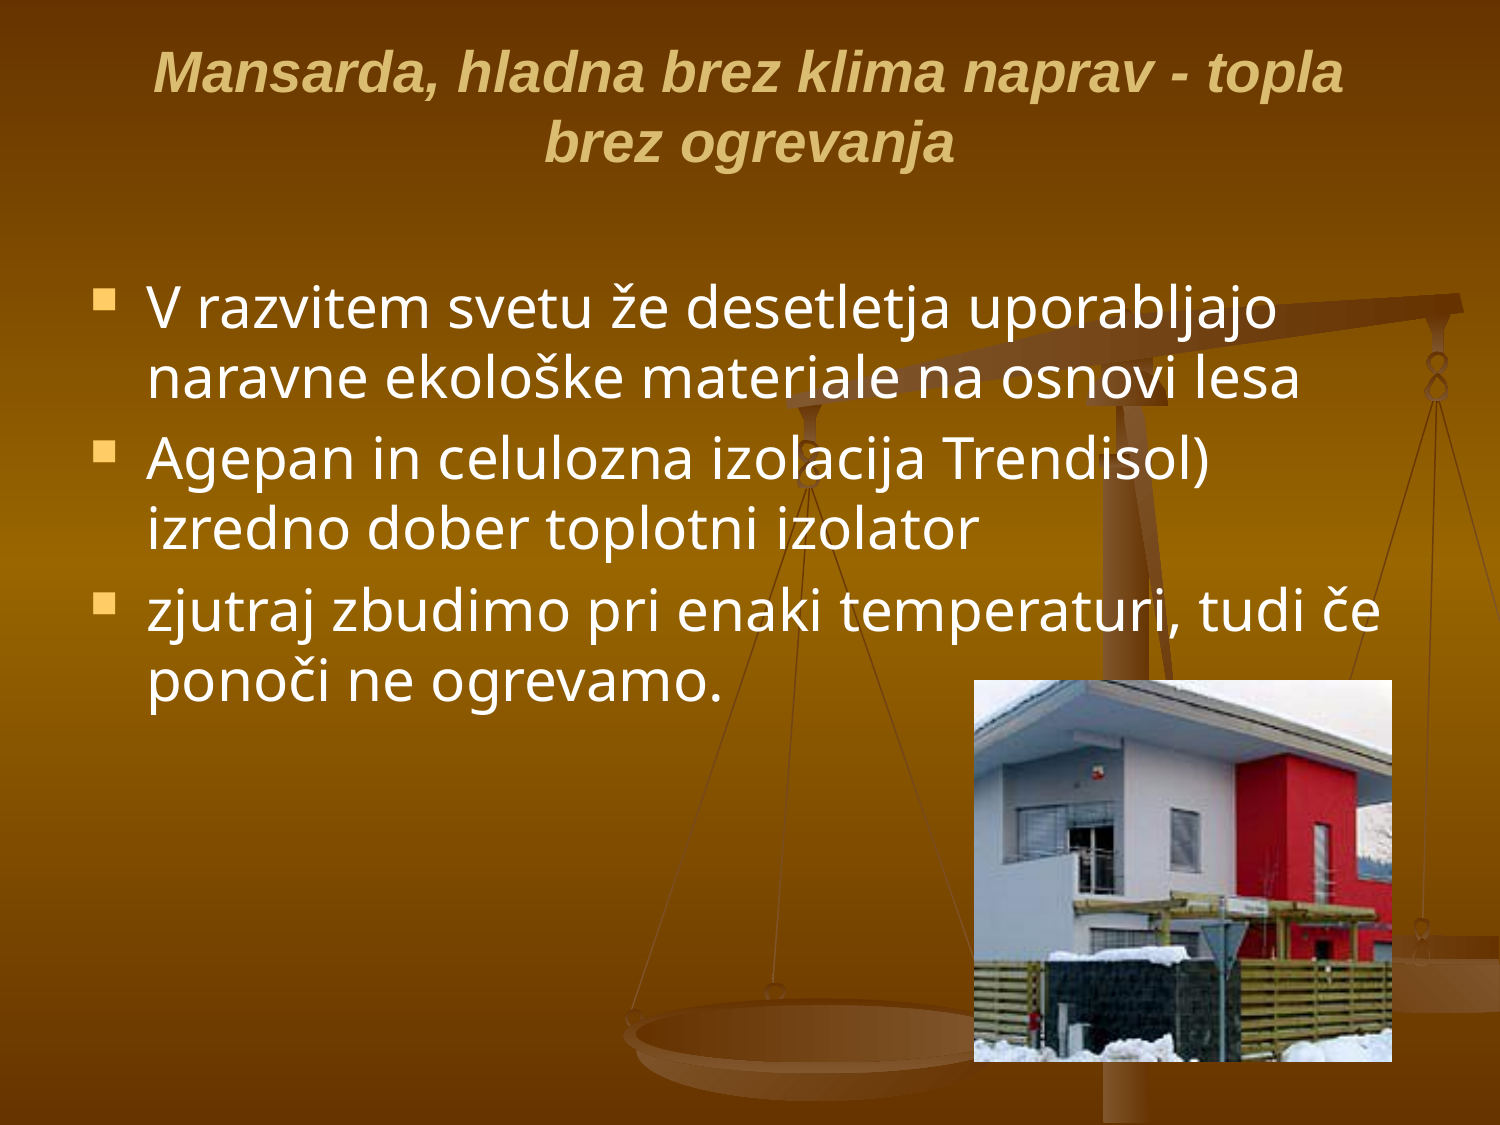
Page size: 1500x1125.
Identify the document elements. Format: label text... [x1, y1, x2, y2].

list V razvitem svetu že desetletja uporabljajo naravne ekološke materiale na osnovi lesa Agepan in celulozna izolacija Trendisol) izredno dober toplotni izolator zjutraj zbudimo pri enaki temperaturi, tudi če ponoči ne ogrevamo. [75, 262, 1425, 1006]
title Mansarda, hladna brez klima naprav - topla brez ogrevanja [75, 45, 1425, 234]
picture [974, 680, 1392, 1062]
